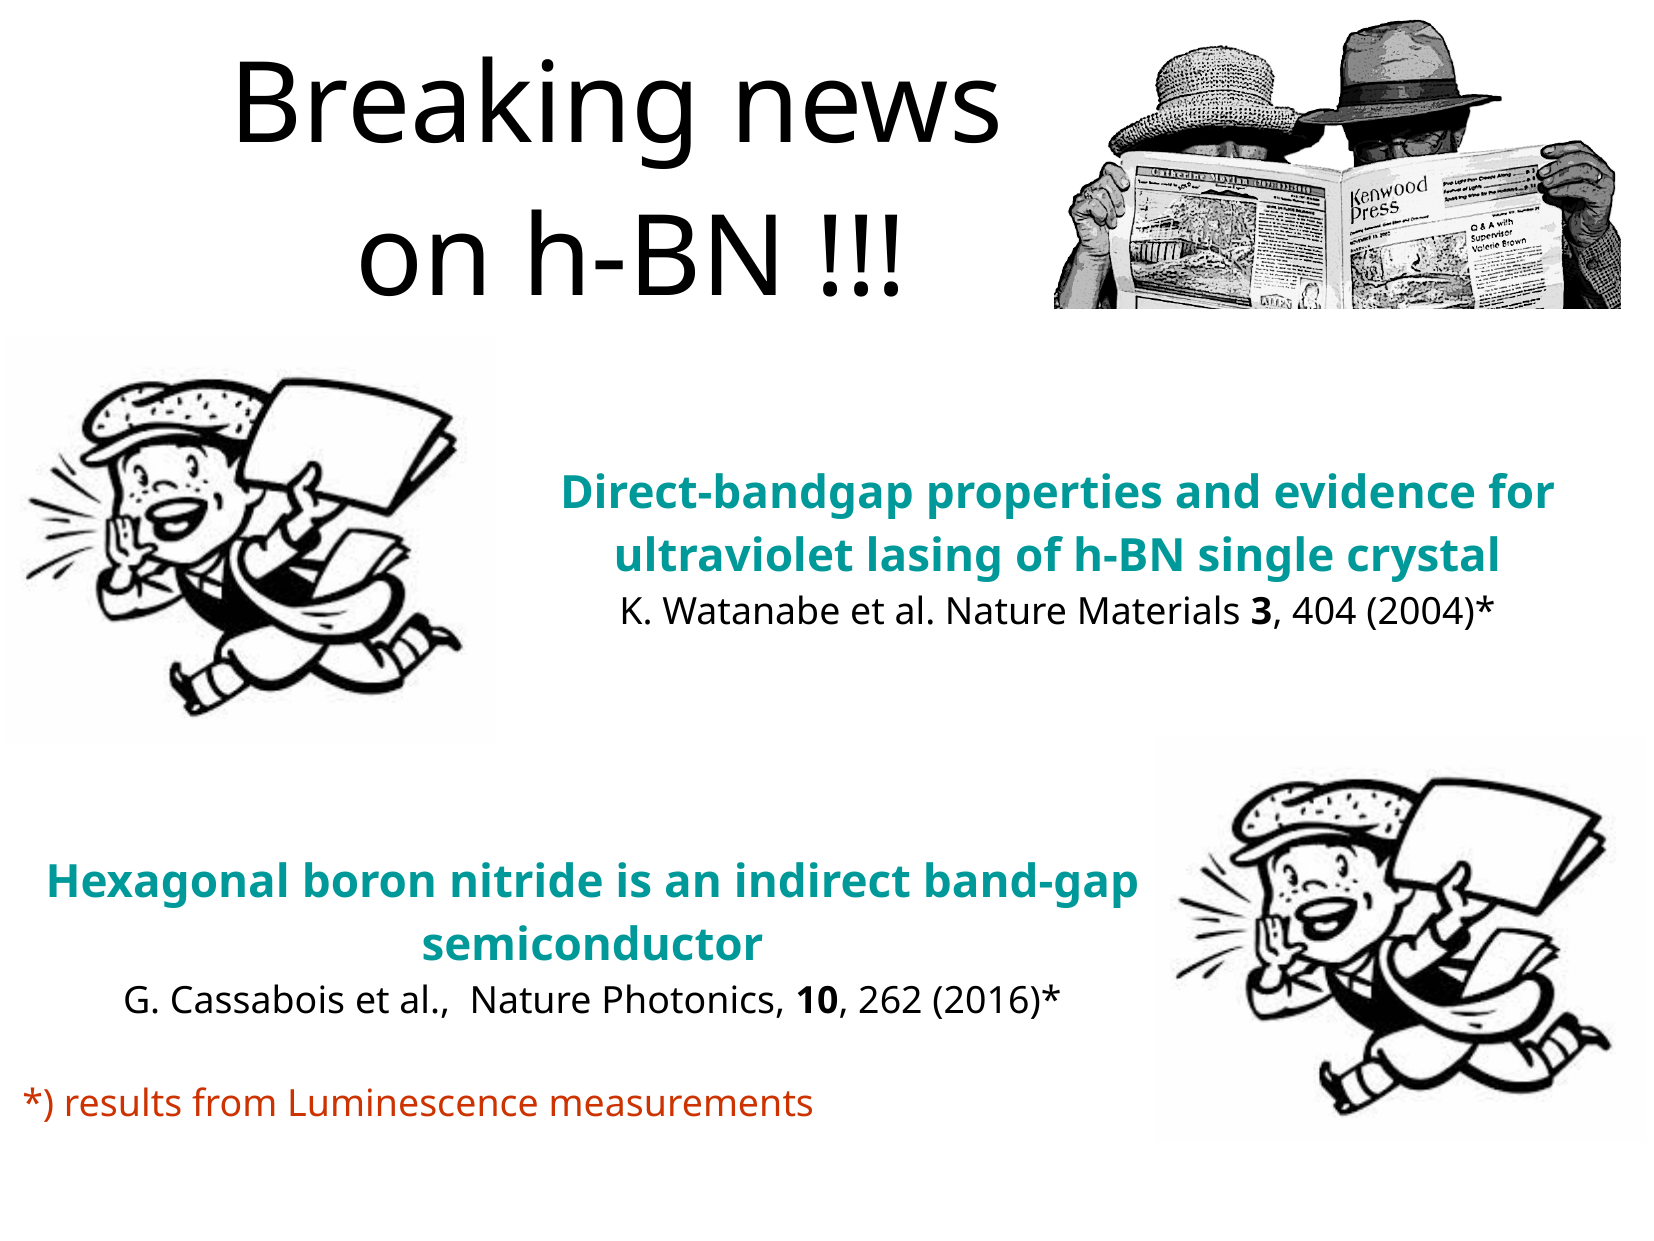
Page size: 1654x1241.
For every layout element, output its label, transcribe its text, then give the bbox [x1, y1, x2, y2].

title *) results from Luminescence measurements [0, 1057, 916, 1148]
title Breaking news on h-BN !!! [28, 40, 1235, 311]
picture [1054, 10, 1621, 309]
text_box Direct-bandgap properties and evidence for ultraviolet lasing of h-BN single crystal K. Watanabe et al. Nature Materials 3, 404 (2004)* [465, 452, 1651, 669]
picture [5, 336, 497, 743]
picture [1155, 736, 1646, 1142]
text_box Hexagonal boron nitride is an indirect band-gap semiconductor G. Cassabois et al., Nature Photonics, 10, 262 (2016)* [0, 841, 1186, 1058]
